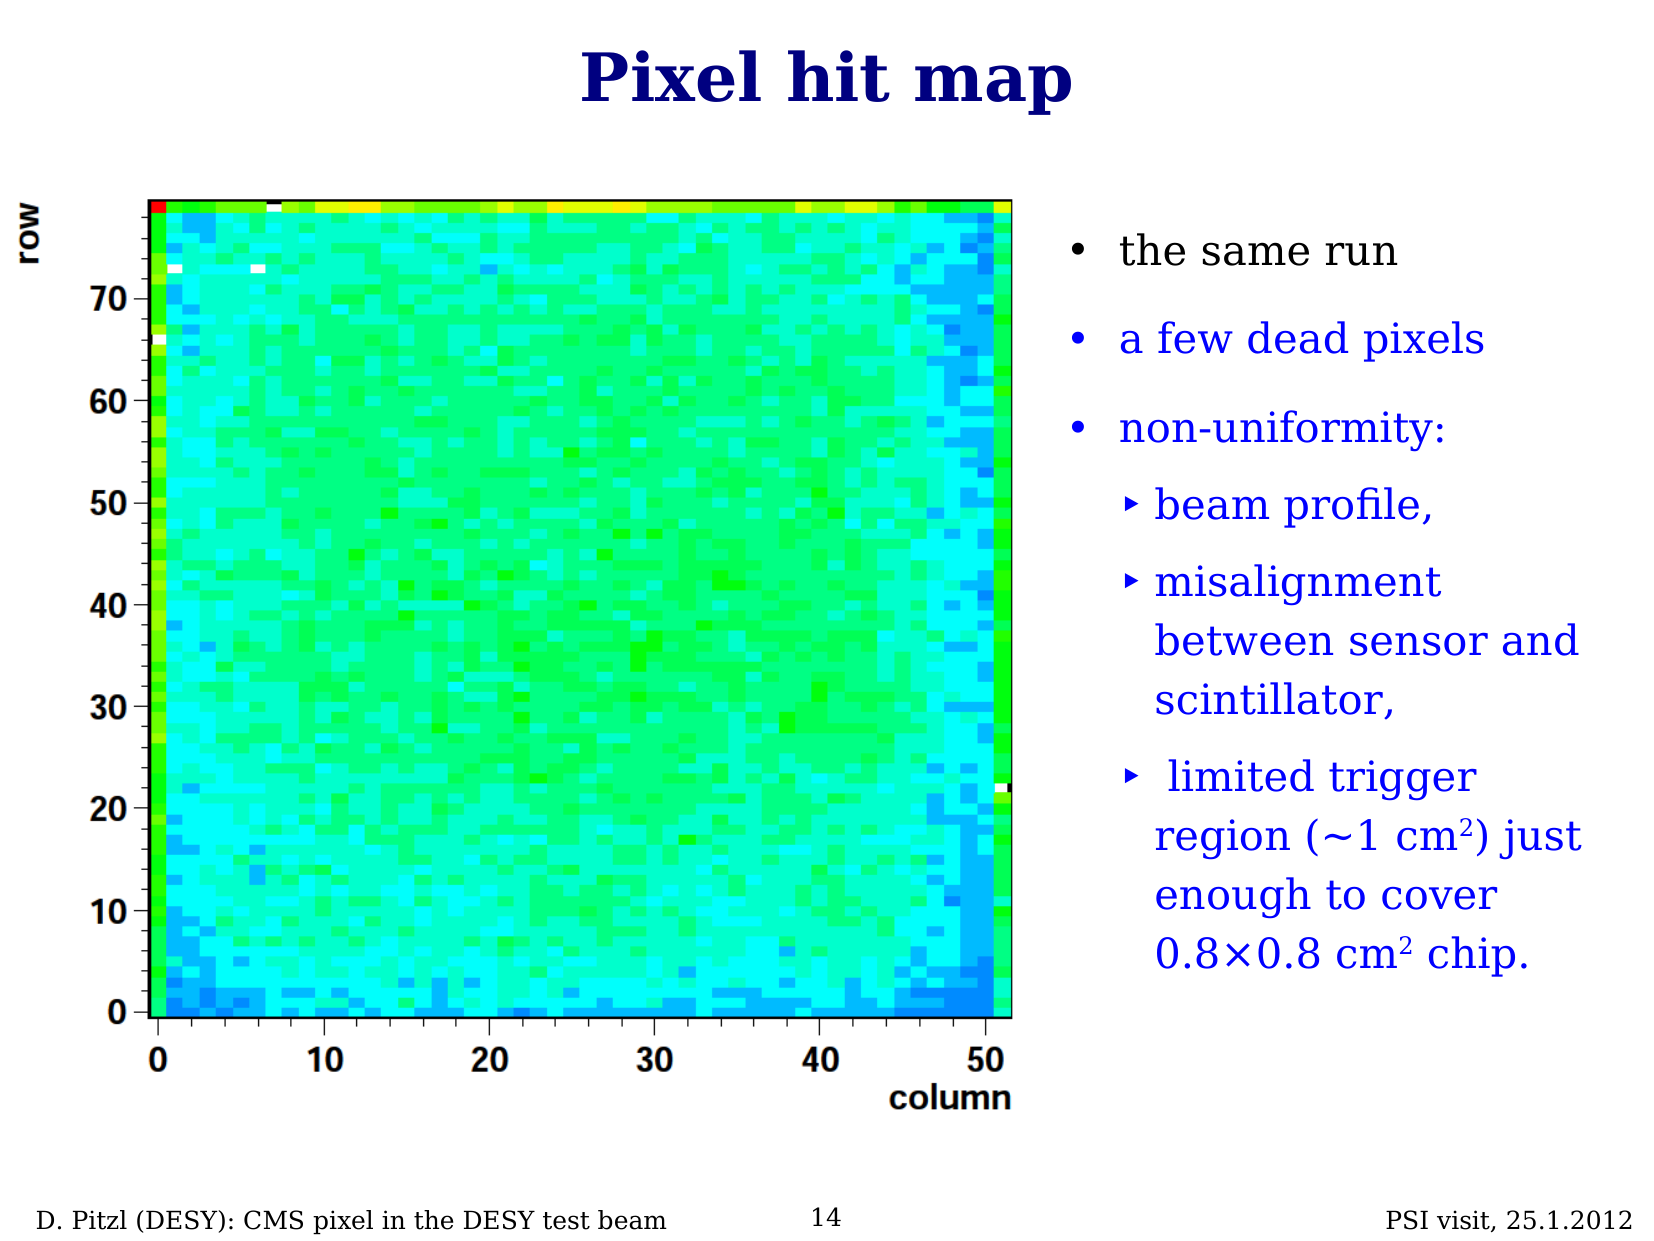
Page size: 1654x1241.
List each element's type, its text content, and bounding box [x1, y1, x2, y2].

picture [5, 178, 1036, 1122]
list the same run a few dead pixels non-uniformity: beam profile, misalignment between sensor and scintillator, limited trigger region (~1 cm2) just enough to cover 0.8×0.8 cm2 chip. [1065, 216, 1627, 971]
title Pixel hit map [121, 32, 1534, 124]
